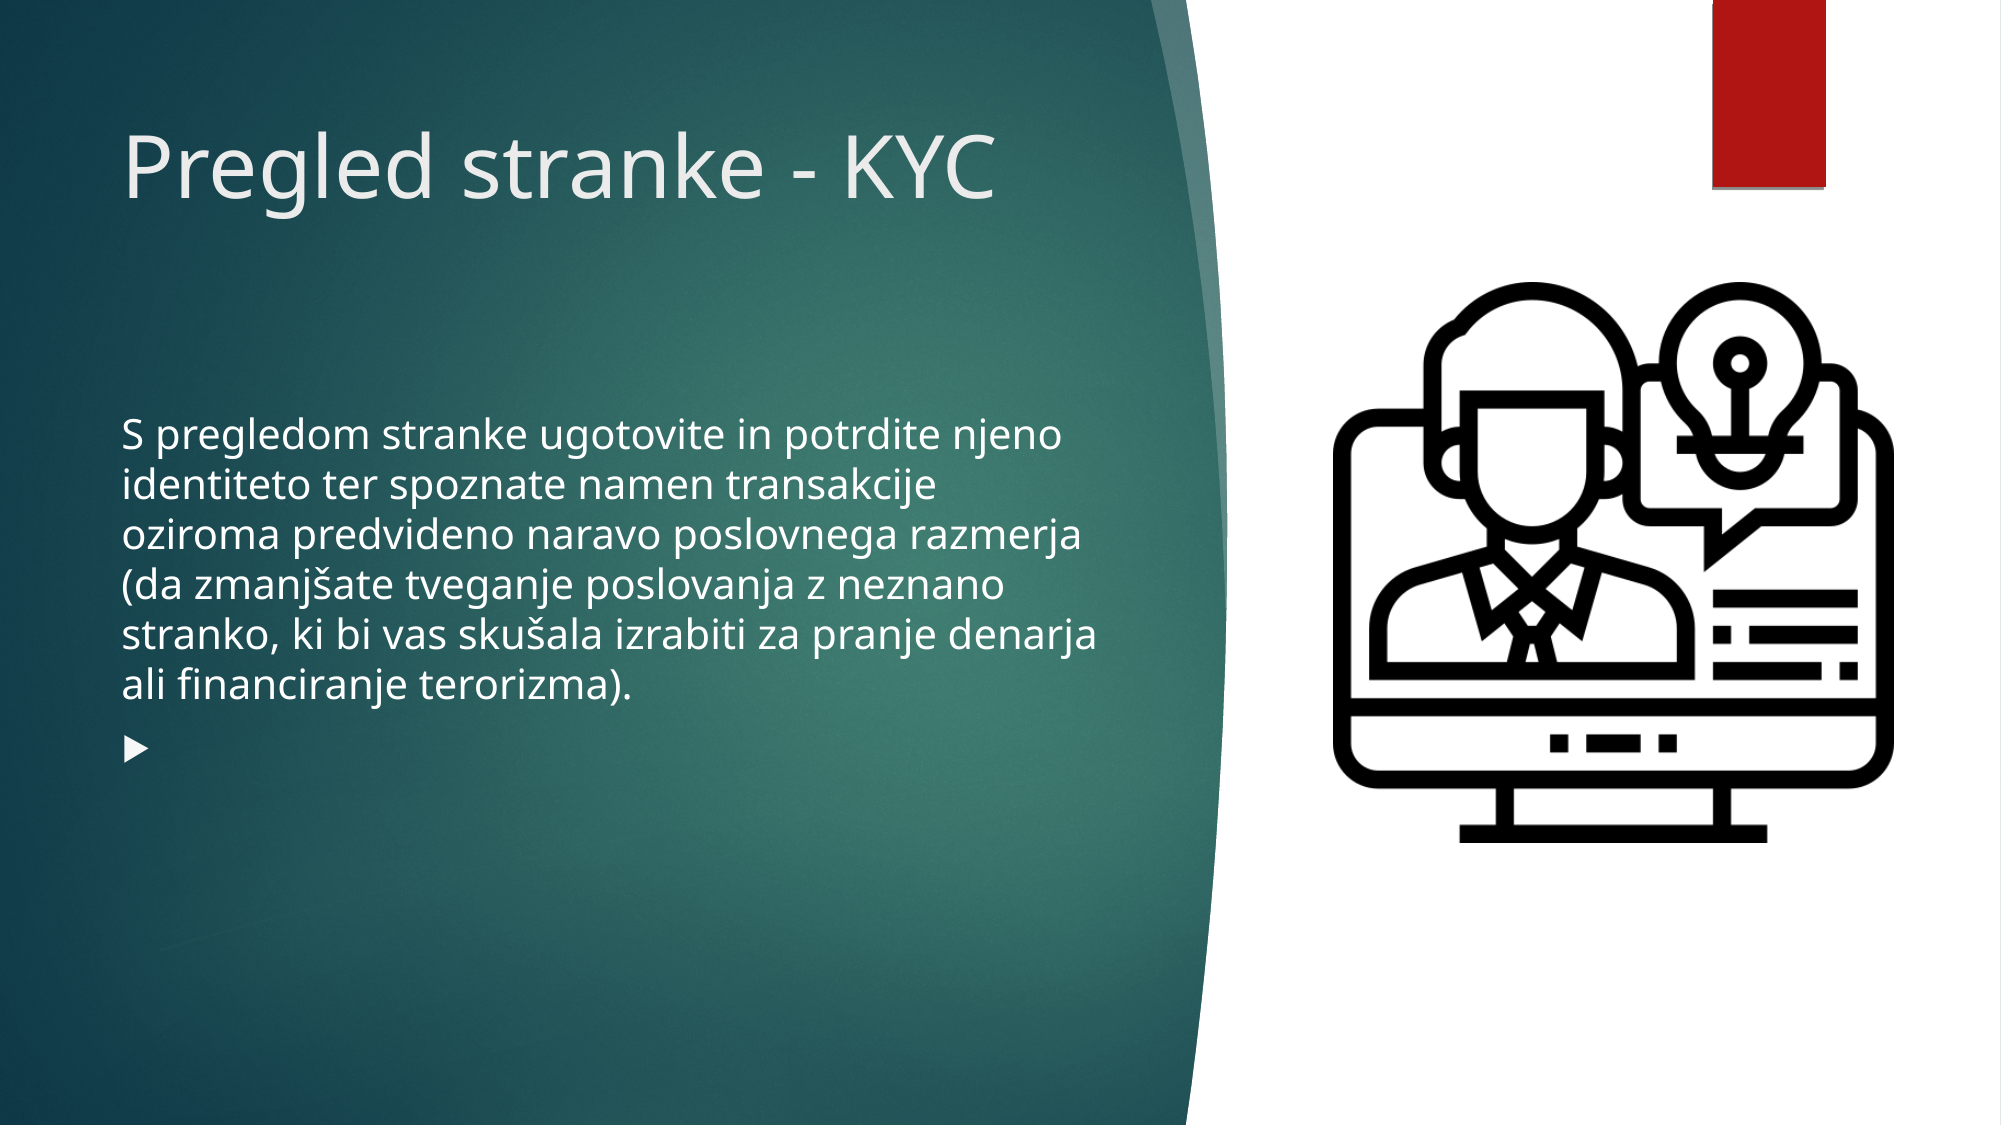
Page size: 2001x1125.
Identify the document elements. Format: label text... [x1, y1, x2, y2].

list S pregledom stranke ugotovite in potrdite njeno identiteto ter spoznate namen transakcije oziroma predvideno naravo poslovnega razmerja (da zmanjšate tveganje poslovanja z neznano stranko, ki bi vas skušala izrabiti za pranje denarja ali financiranje terorizma). [106, 399, 1122, 1021]
text_box [0, 0, 2000, 1125]
title Pregled stranke - KYC [106, 103, 1122, 370]
picture [1333, 282, 1894, 843]
